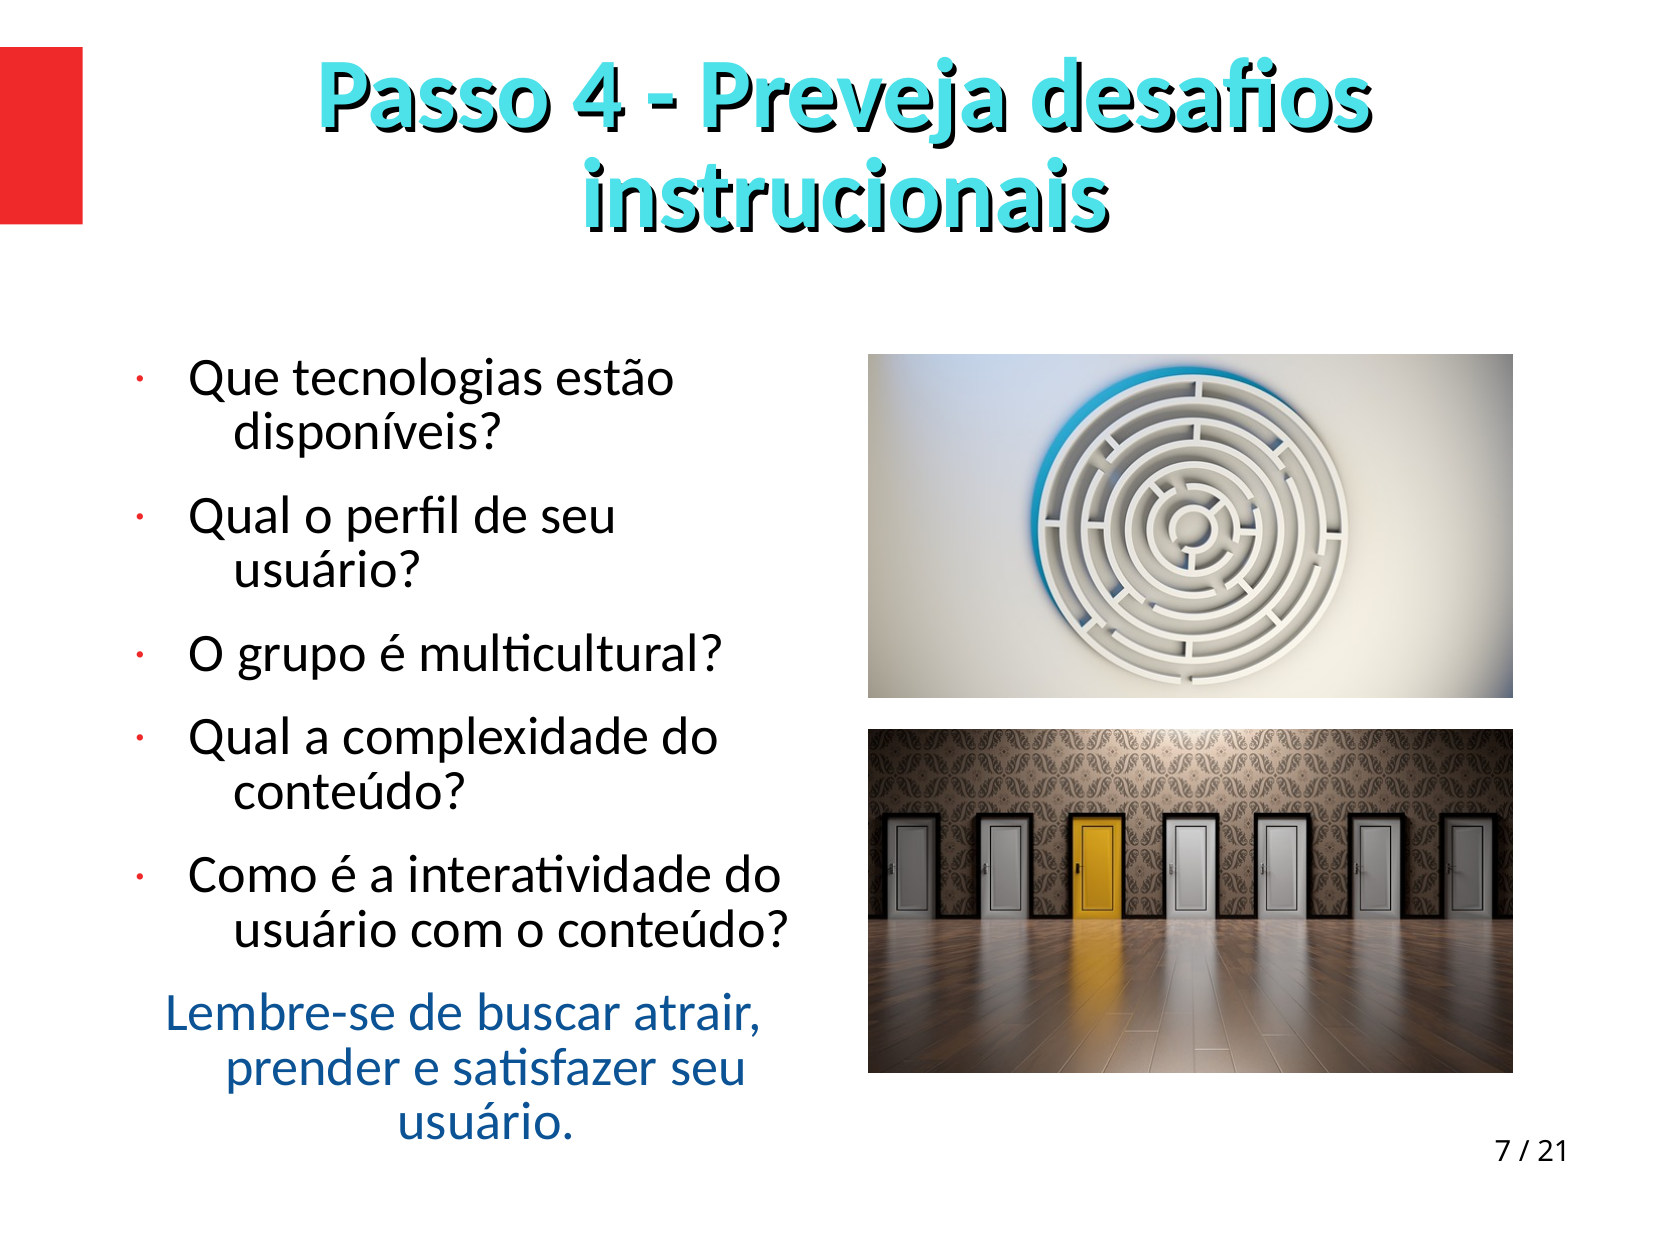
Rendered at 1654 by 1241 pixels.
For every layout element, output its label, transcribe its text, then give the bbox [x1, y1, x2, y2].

list Que tecnologias estão disponíveis? Qual o perfil de seu usuário? O grupo é multicultural? Qual a complexidade do conteúdo? Como é a interatividade do usuário com o conteúdo? Lembre-se de buscar atrair, prender e satisfazer seu usuário. [118, 354, 810, 1074]
title Passo 4 - Preveja desafios instrucionais [118, 49, 1571, 257]
picture [868, 729, 1513, 1074]
picture [868, 354, 1513, 698]
